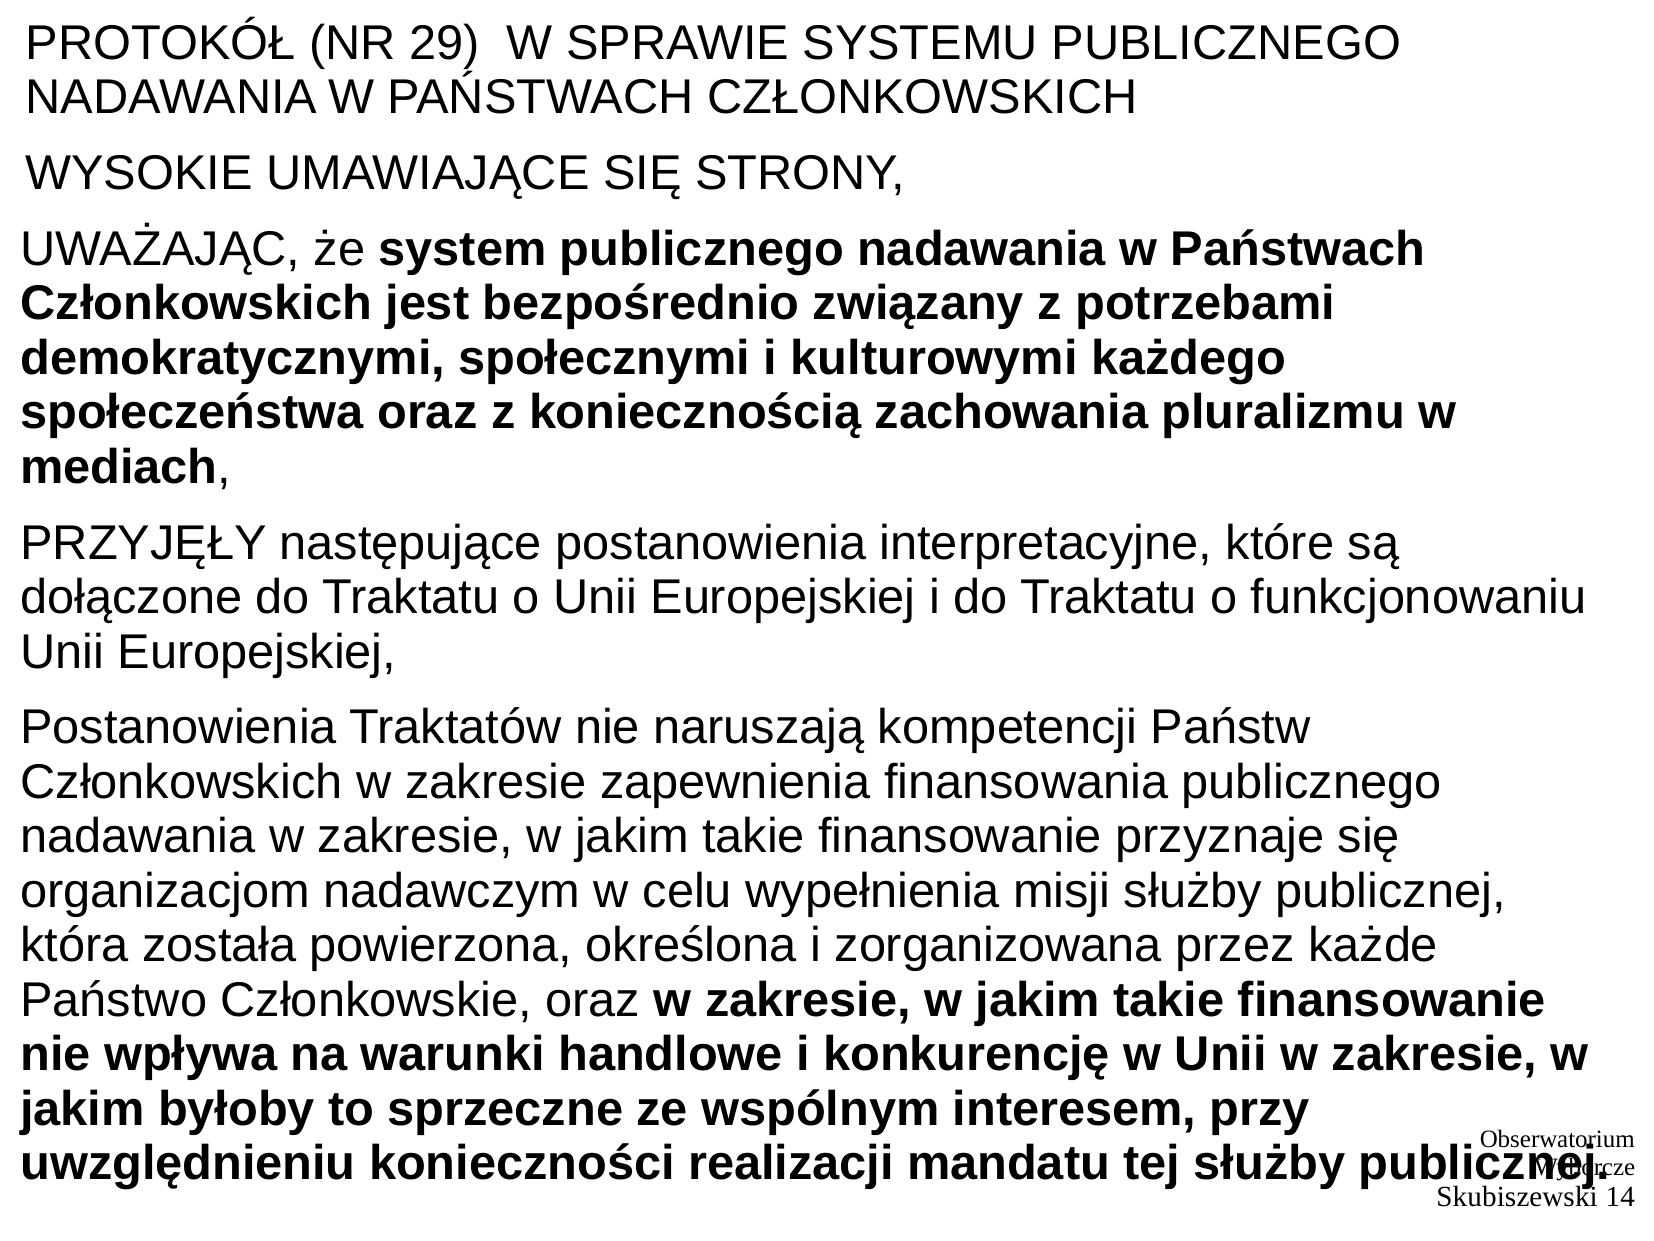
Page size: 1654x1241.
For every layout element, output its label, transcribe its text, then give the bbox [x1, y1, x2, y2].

list PROTOKÓŁ (NR 29) W SPRAWIE SYSTEMU PUBLICZNEGO NADAWANIA W PAŃSTWACH CZŁONKOWSKICH WYSOKIE UMAWIAJĄCE SIĘ STRONY, UWAŻAJĄC, że system publicznego nadawania w Państwach Członkowskich jest bezpośrednio związany z potrzebami demokratycznymi, społecznymi i kulturowymi każdego społeczeństwa oraz z koniecznością zachowania pluralizmu w mediach, PRZYJĘŁY następujące postanowienia interpretacyjne, które są dołączone do Traktatu o Unii Europejskiej i do Traktatu o funkcjonowaniu Unii Europejskiej, Postanowienia Traktatów nie naruszają kompetencji Państw Członkowskich w zakresie zapewnienia finansowania publicznego nadawania w zakresie, w jakim takie finansowanie przyznaje się organizacjom nadawczym w celu wypełnienia misji służby publicznej, która została powierzona, określona i zorganizowana przez każde Państwo Członkowskie, oraz w zakresie, w jakim takie finansowanie nie wpływa na warunki handlowe i konkurencję w Unii w zakresie, w jakim byłoby to sprzeczne ze wspólnym interesem, przy uwzględnieniu konieczności realizacji mandatu tej służby publicznej. [15, 15, 1621, 1216]
